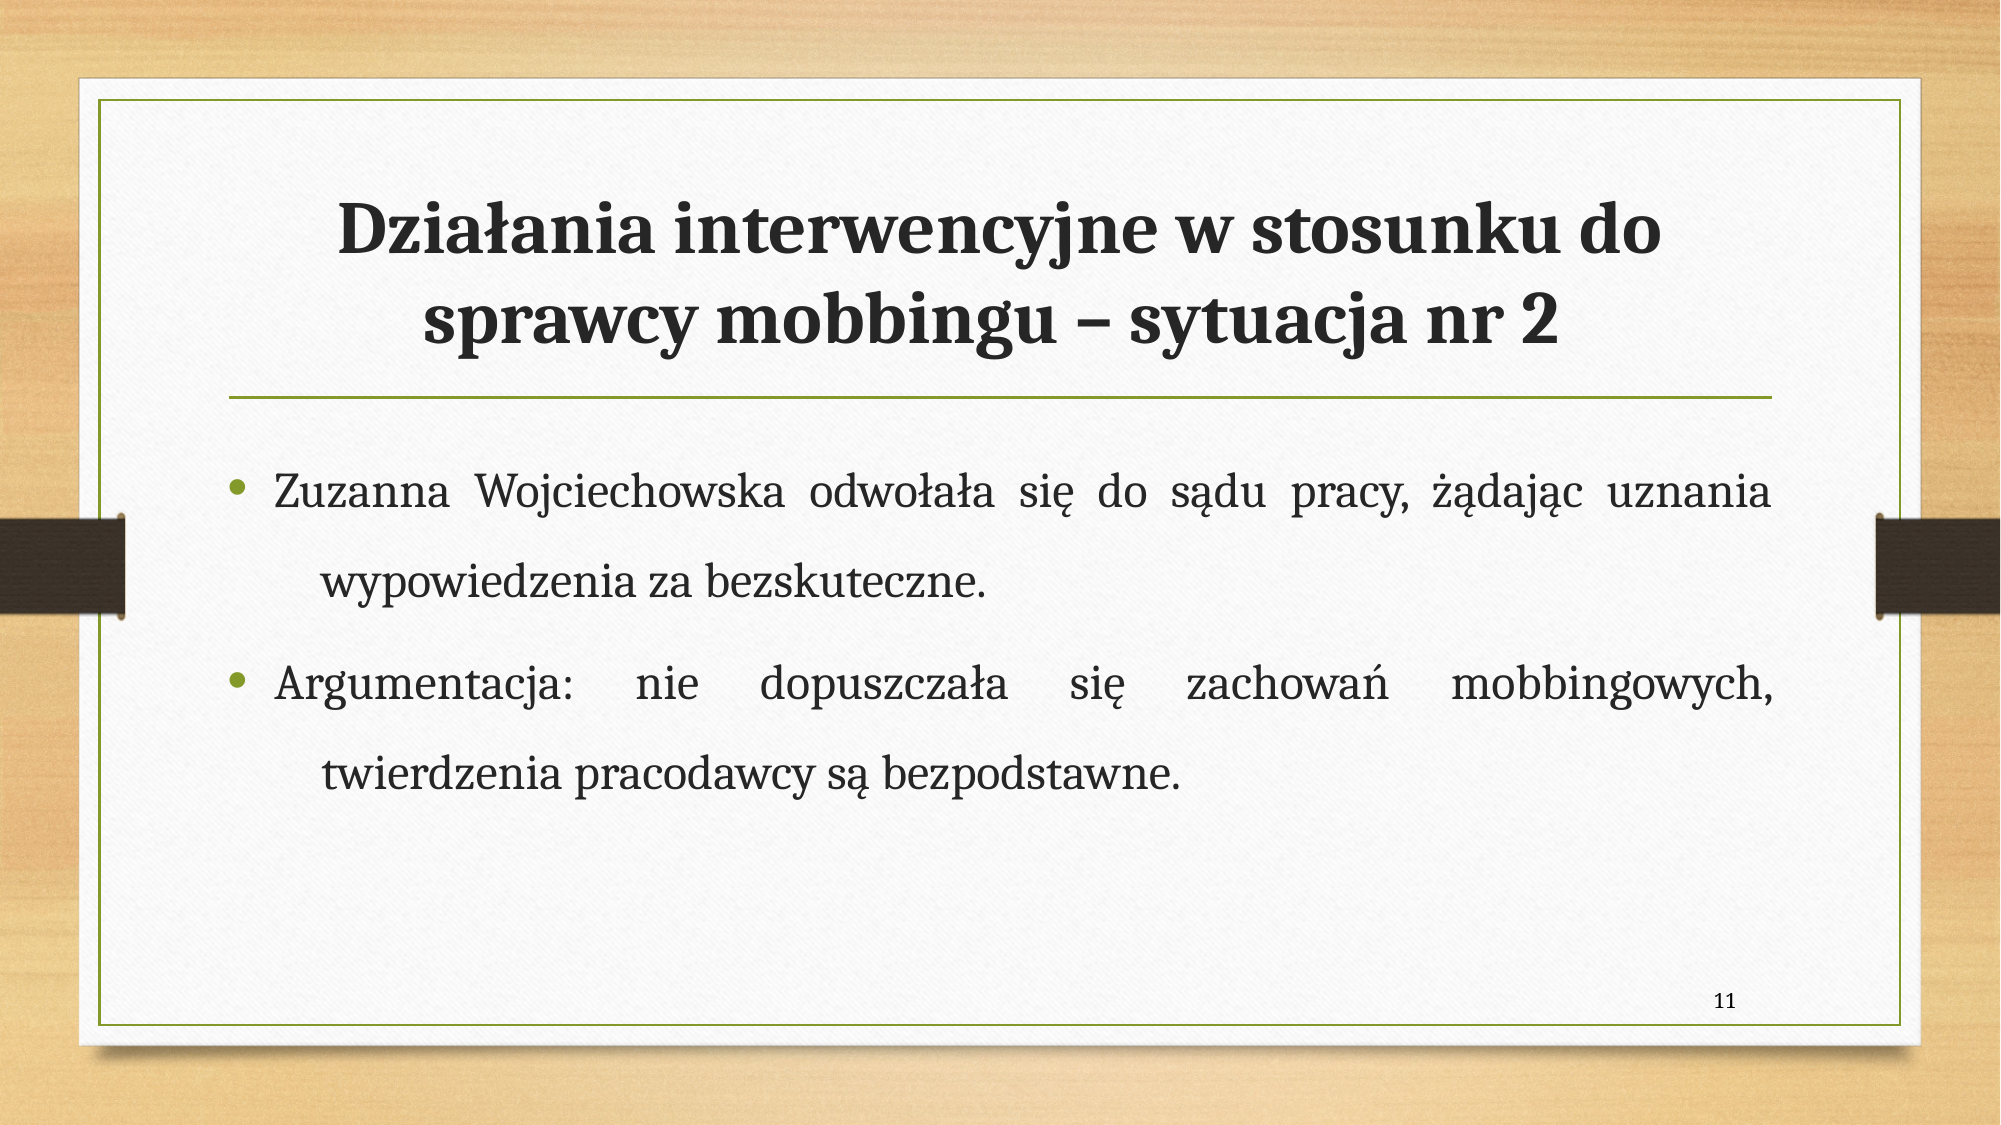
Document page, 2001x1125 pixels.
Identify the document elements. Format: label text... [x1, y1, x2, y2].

title Działania interwencyjne w stosunku do sprawcy mobbingu – sytuacja nr 2 [212, 161, 1788, 376]
list Zuzanna Wojciechowska odwołała się do sądu pracy, żądając uznania wypowiedzenia za bezskuteczne. Argumentacja: nie dopuszczała się zachowań mobbingowych, twierdzenia pracodawcy są bezpodstawne. [212, 419, 1788, 964]
text_box [1698, 979, 1788, 1026]
